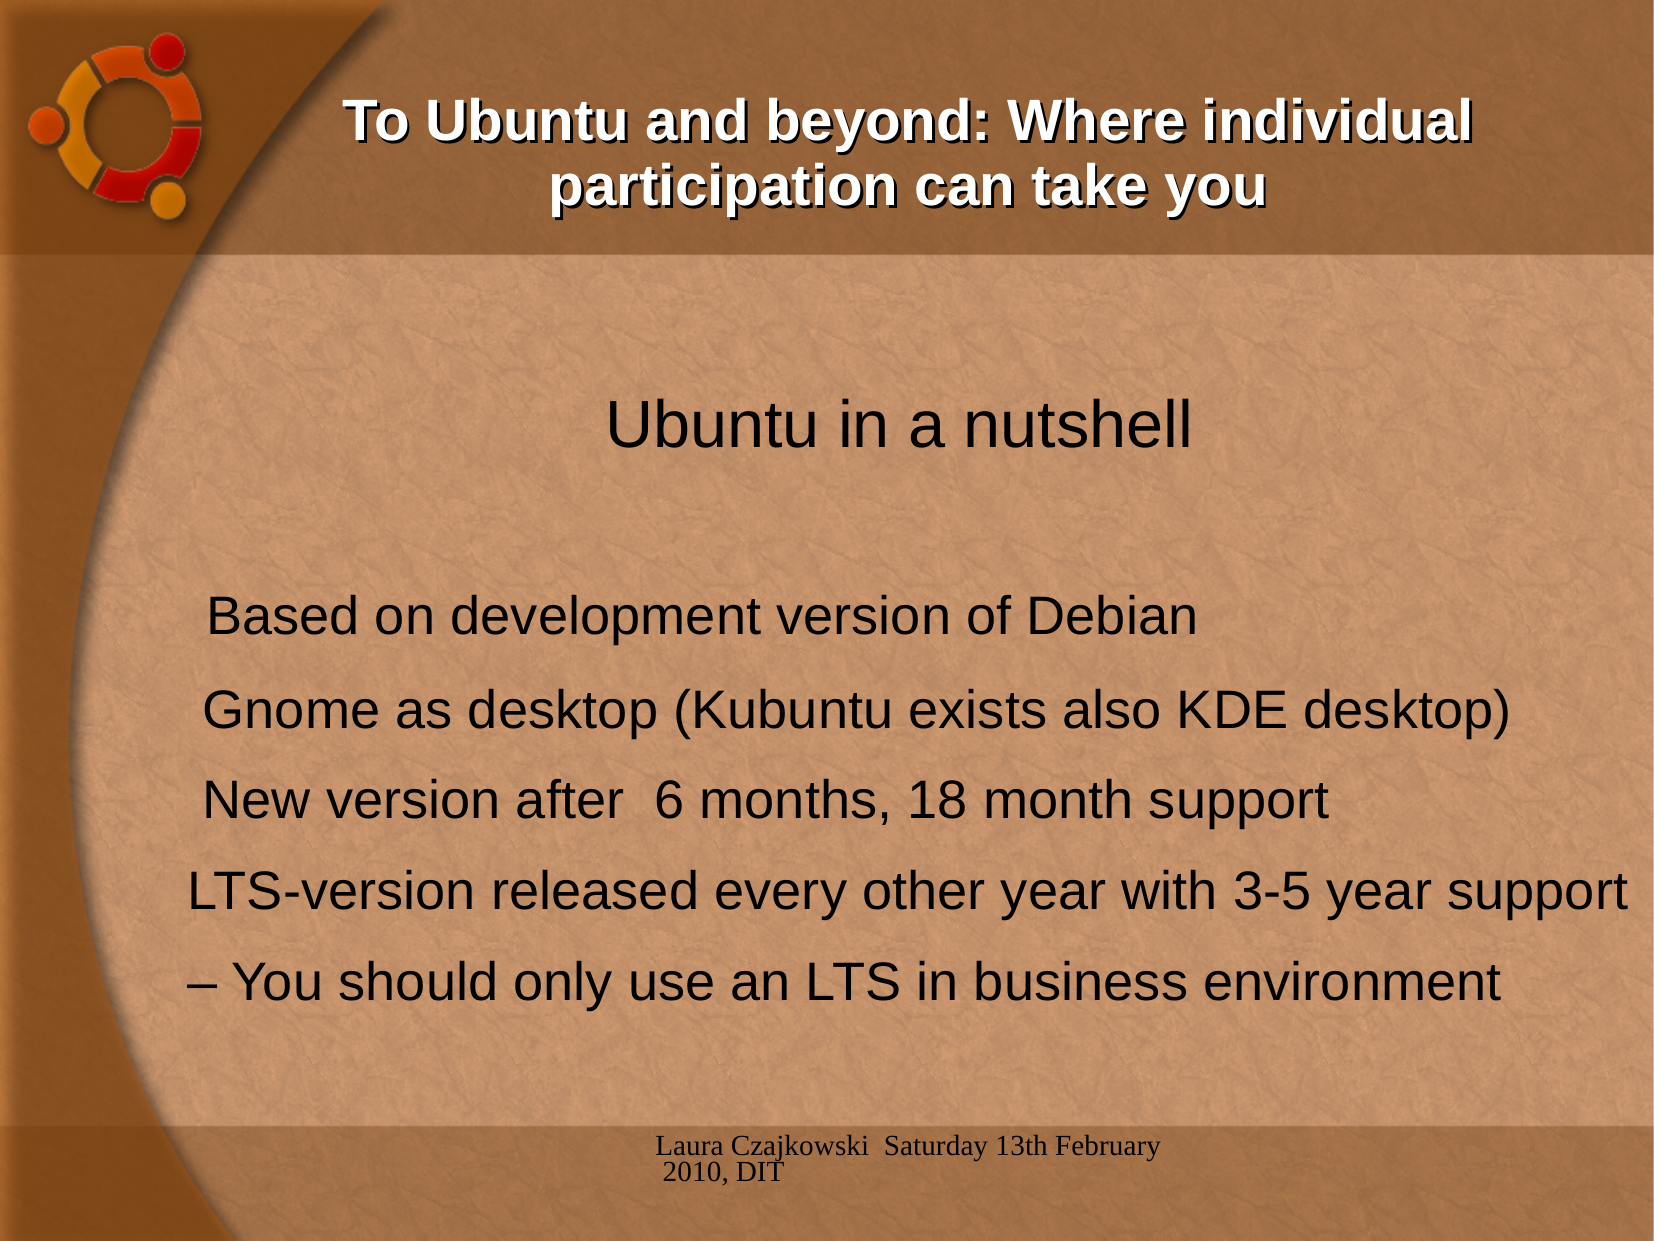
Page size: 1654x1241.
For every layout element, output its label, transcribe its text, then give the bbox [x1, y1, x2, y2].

subtitle Ubuntu in a nutshell Based on development version of Debian Gnome as desktop (Kubuntu exists also KDE desktop) New version after 6 months, 18 month support LTS-version released every other year with 3-5 year support – You should only use an LTS in business environment [187, 297, 1630, 1102]
picture [0, 0, 1654, 1241]
title To Ubuntu and beyond: Where individual participation can take you [187, 56, 1630, 250]
